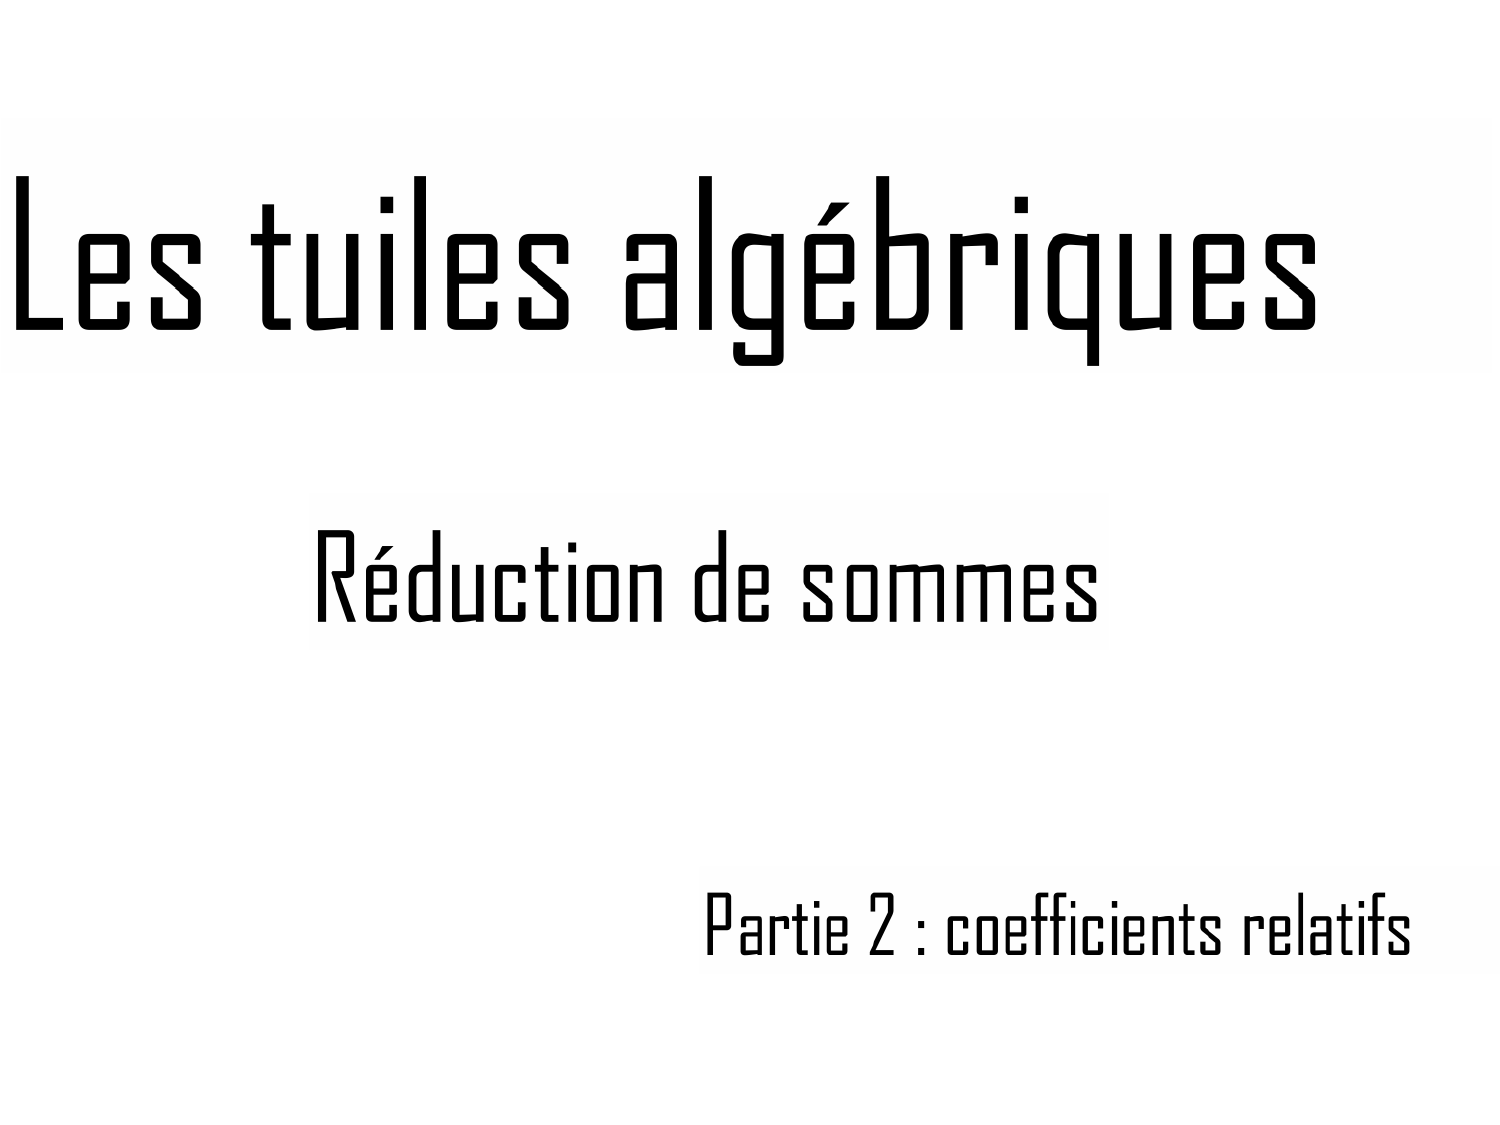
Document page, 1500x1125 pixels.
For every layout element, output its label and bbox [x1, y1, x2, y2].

picture [0, 117, 1500, 976]
